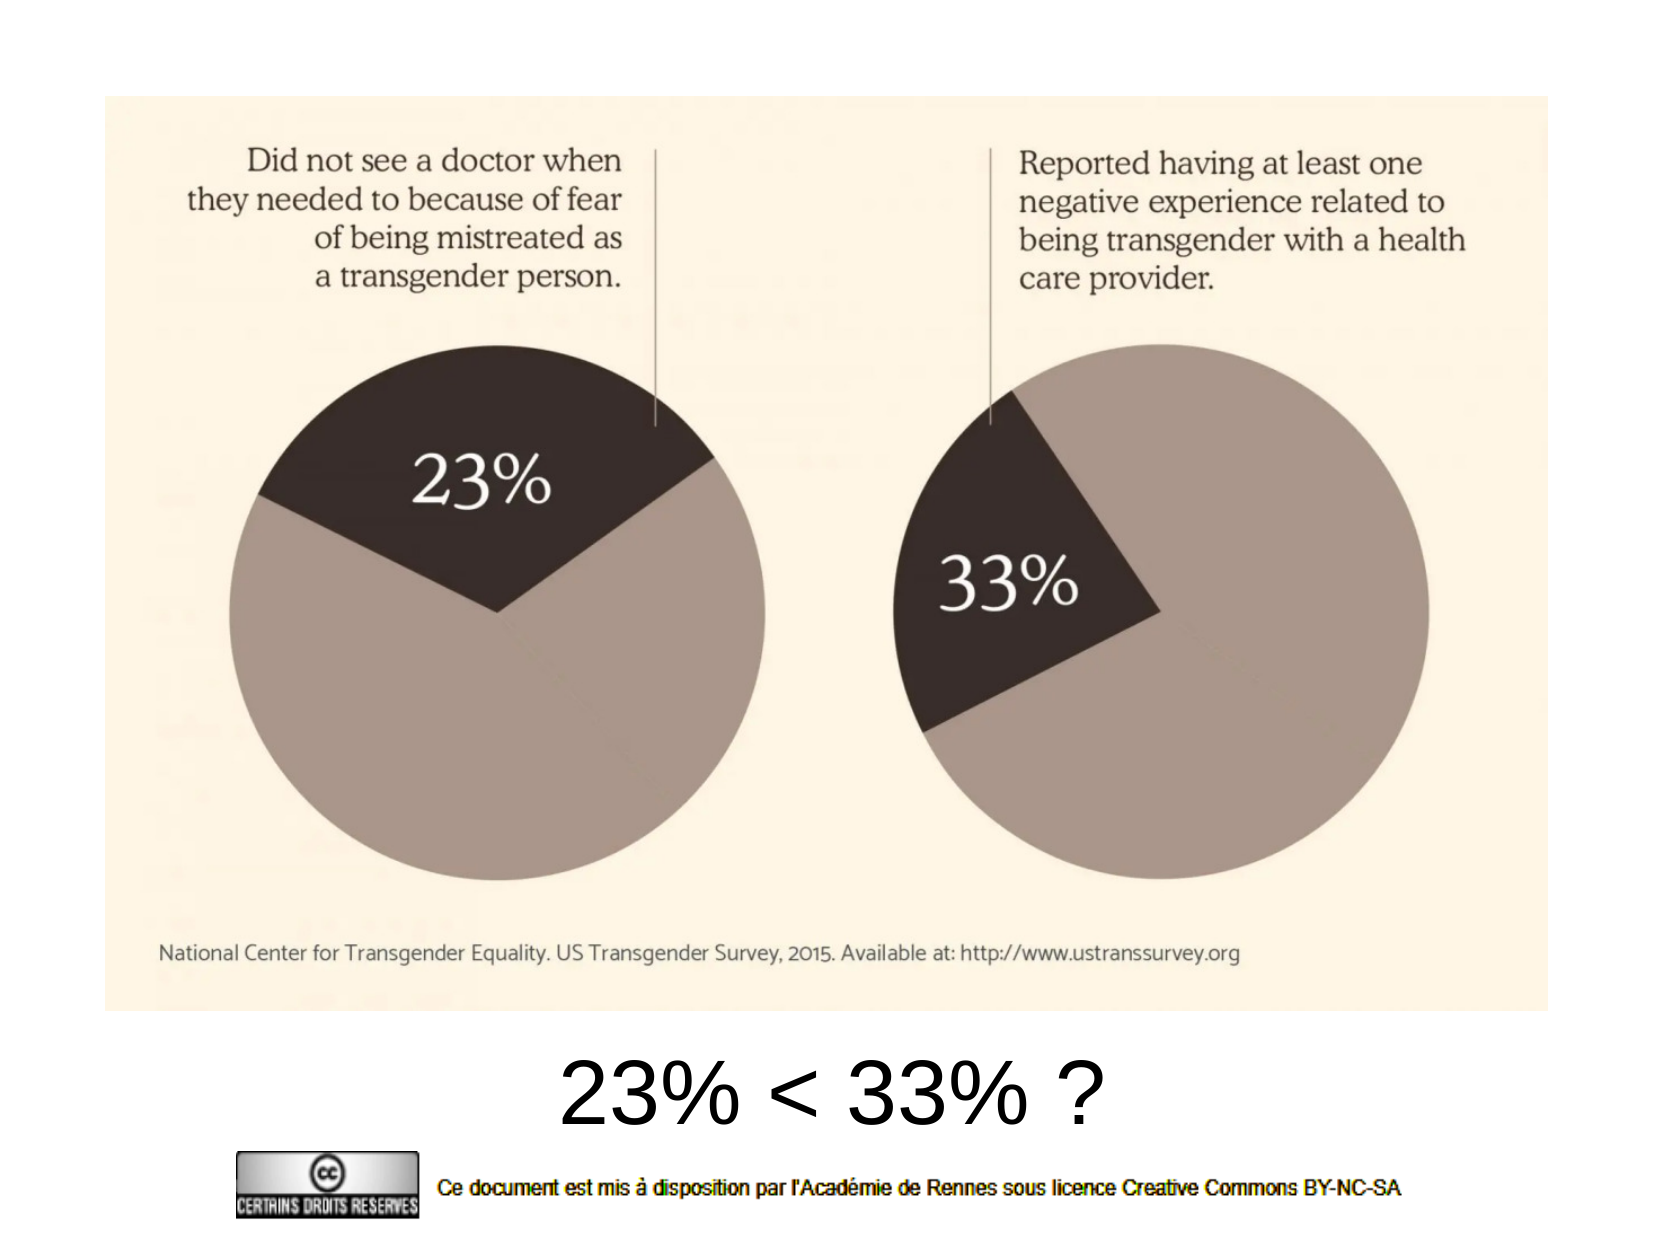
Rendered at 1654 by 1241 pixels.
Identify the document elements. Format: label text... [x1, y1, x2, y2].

picture [105, 96, 1548, 1011]
title 23% < 33% ? [88, 1033, 1577, 1152]
picture [236, 1151, 1418, 1228]
